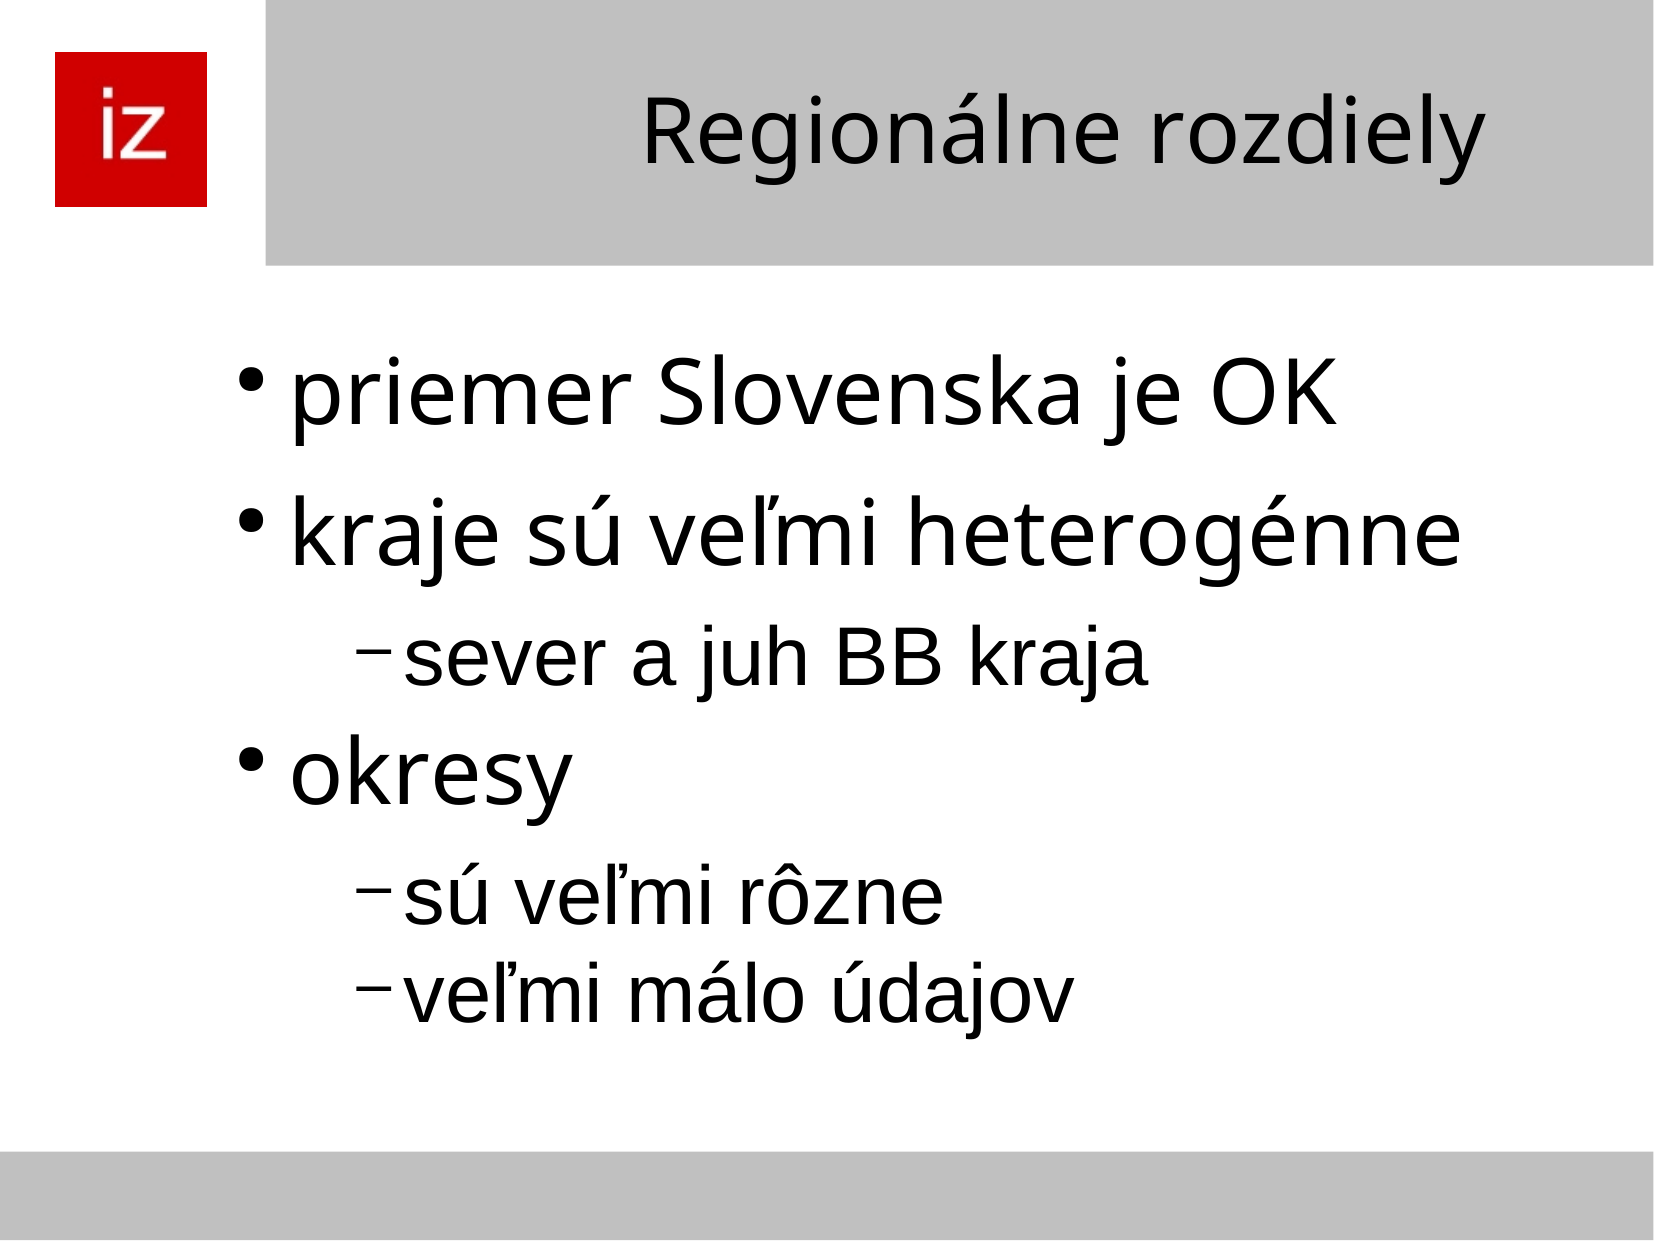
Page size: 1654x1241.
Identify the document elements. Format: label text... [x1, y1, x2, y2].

title Regionálne rozdiely [561, 29, 1565, 237]
list priemer Slovenska je OK kraje sú veľmi heterogénne sever a juh BB kraja okresy sú veľmi rôzne veľmi málo údajov [121, 344, 1533, 1126]
picture [55, 52, 207, 207]
